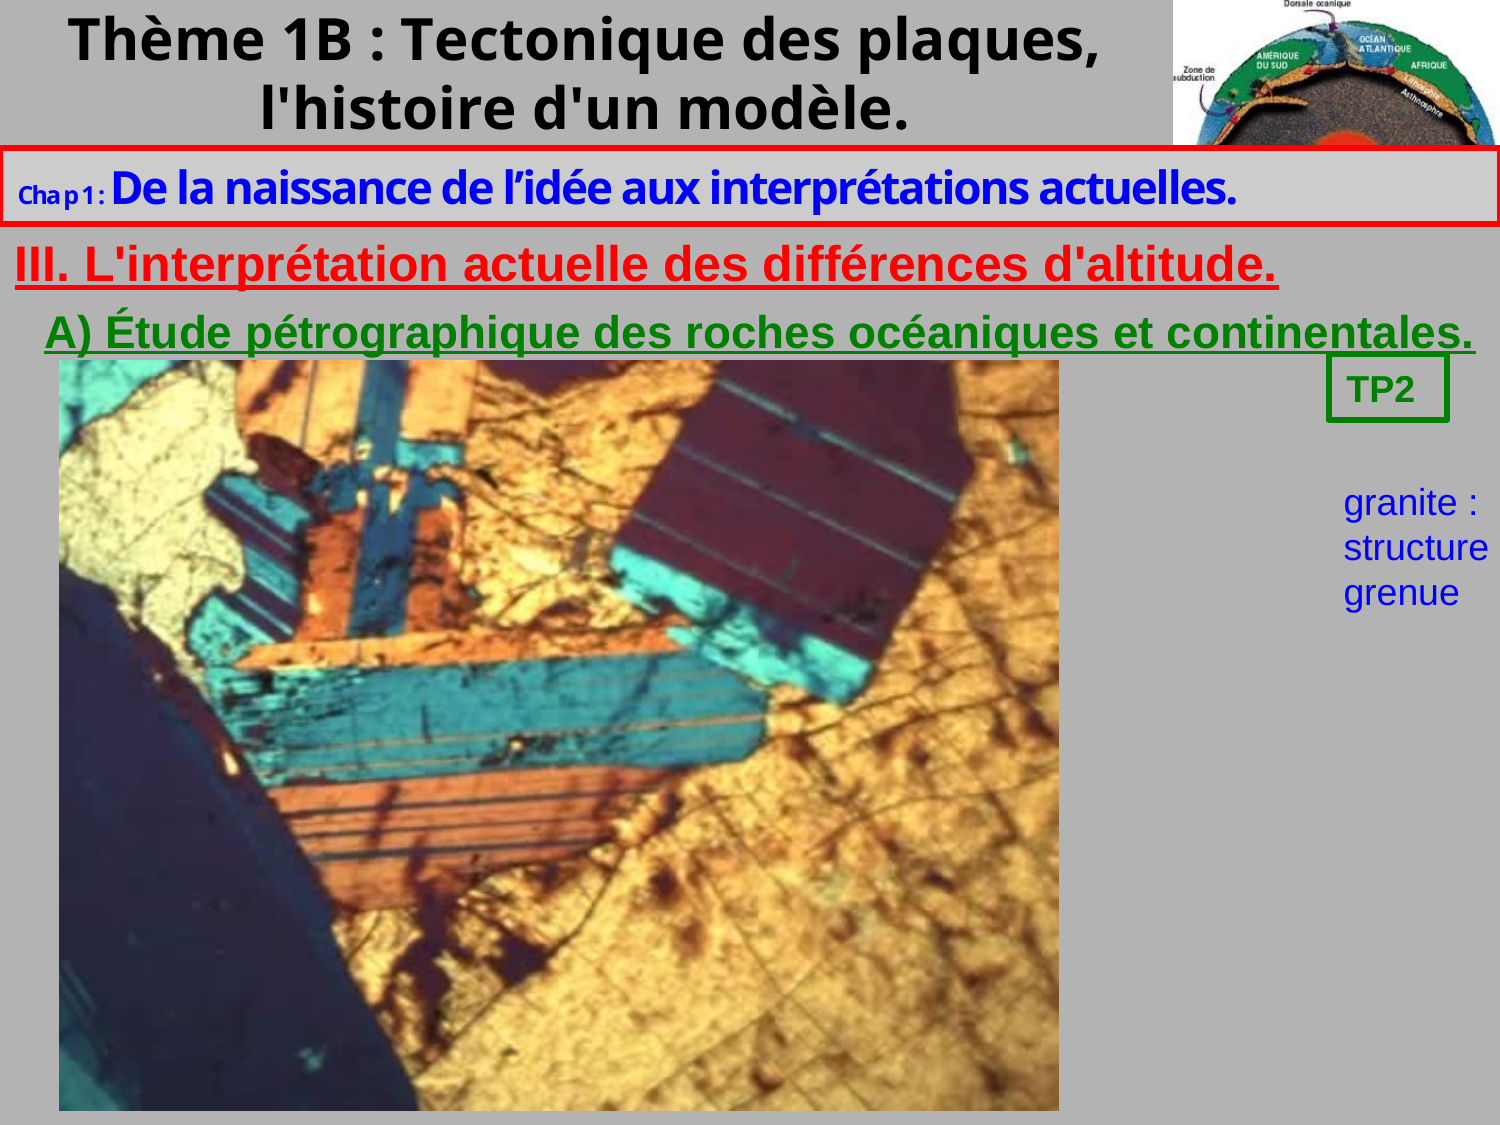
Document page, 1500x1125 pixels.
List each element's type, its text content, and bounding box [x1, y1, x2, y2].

text_box Thème 1B : Tectonique des plaques, l'histoire d'un modèle. [0, 0, 1173, 147]
picture [1173, 0, 1500, 147]
text_box TP2 [1328, 354, 1447, 421]
text_box III. L'interprétation actuelle des différences d'altitude. [0, 224, 1418, 300]
text_box granite : structure grenue [1328, 470, 1500, 621]
text_box A) Étude pétrographique des roches océaniques et continentales. [29, 295, 1500, 366]
text_box Cha p 1 : De la naissance de l’idée aux interprétations actuelles. [0, 147, 1500, 224]
picture [59, 360, 1059, 1111]
